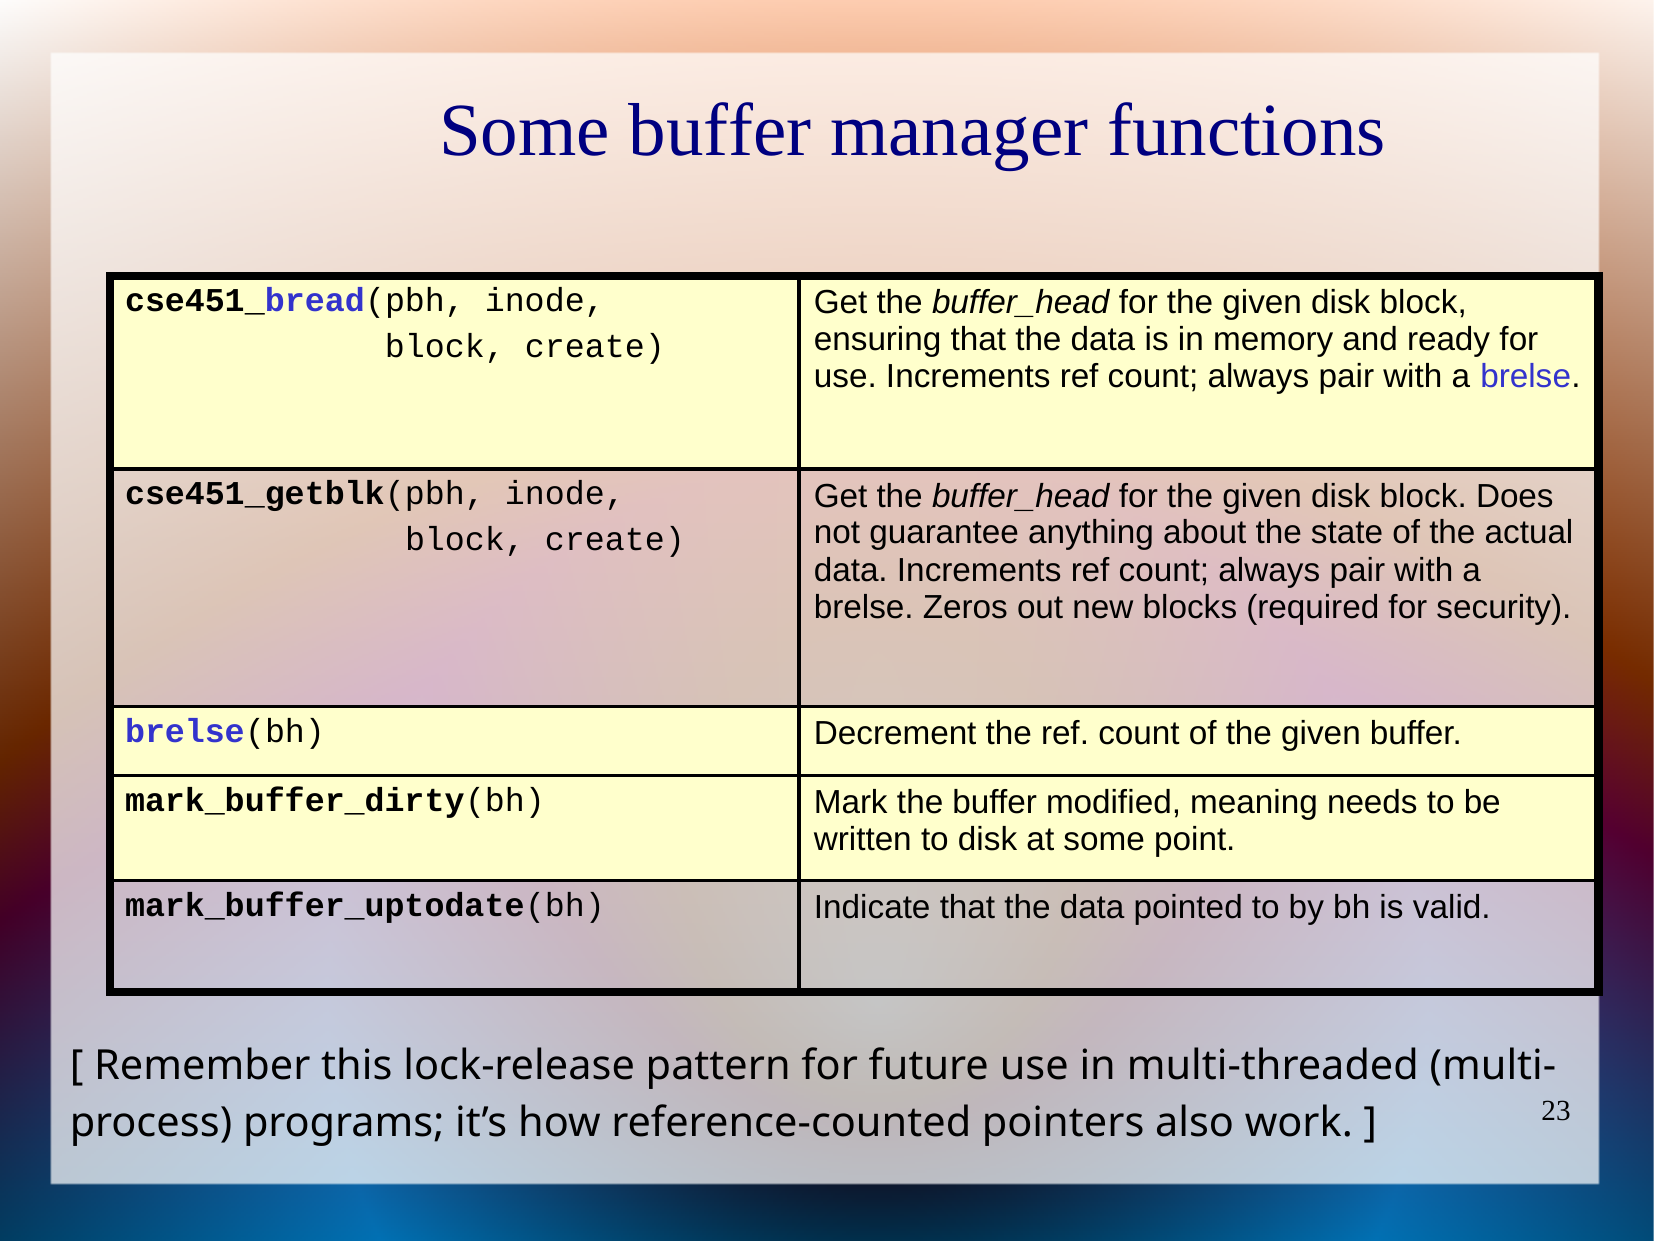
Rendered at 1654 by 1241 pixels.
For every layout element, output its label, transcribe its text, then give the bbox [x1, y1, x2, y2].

table_cell mark_buffer_uptodate(bh) [114, 882, 797, 988]
table_cell cse451_getblk(pbh, inode, block, create) [114, 471, 797, 705]
table_cell mark_buffer_dirty(bh) [114, 777, 797, 879]
table_cell Get the buffer_head for the given disk block. Does not guarantee anything about the state of the actual data. Increments ref count; always pair with a brelse. Zeros out new blocks (required for security). [801, 471, 1594, 705]
picture [0, 0, 1654, 1241]
title Some buffer manager functions [208, 38, 1618, 180]
text_box [ Remember this lock-release pattern for future use in multi-threaded (multi-process) programs; it’s how reference-counted pointers also work. ] [55, 1027, 1654, 1157]
table_cell Decrement the ref. count of the given buffer. [801, 708, 1594, 774]
table_header Get the buffer_head for the given disk block, ensuring that the data is in memory and ready for use. Increments ref count; always pair with a brelse. [801, 280, 1594, 467]
table_cell brelse(bh) [114, 708, 797, 774]
table_cell Mark the buffer modified, meaning needs to be written to disk at some point. [801, 777, 1594, 879]
table_cell Indicate that the data pointed to by bh is valid. [801, 882, 1594, 988]
table_header cse451_bread(pbh, inode, block, create) [114, 280, 797, 467]
